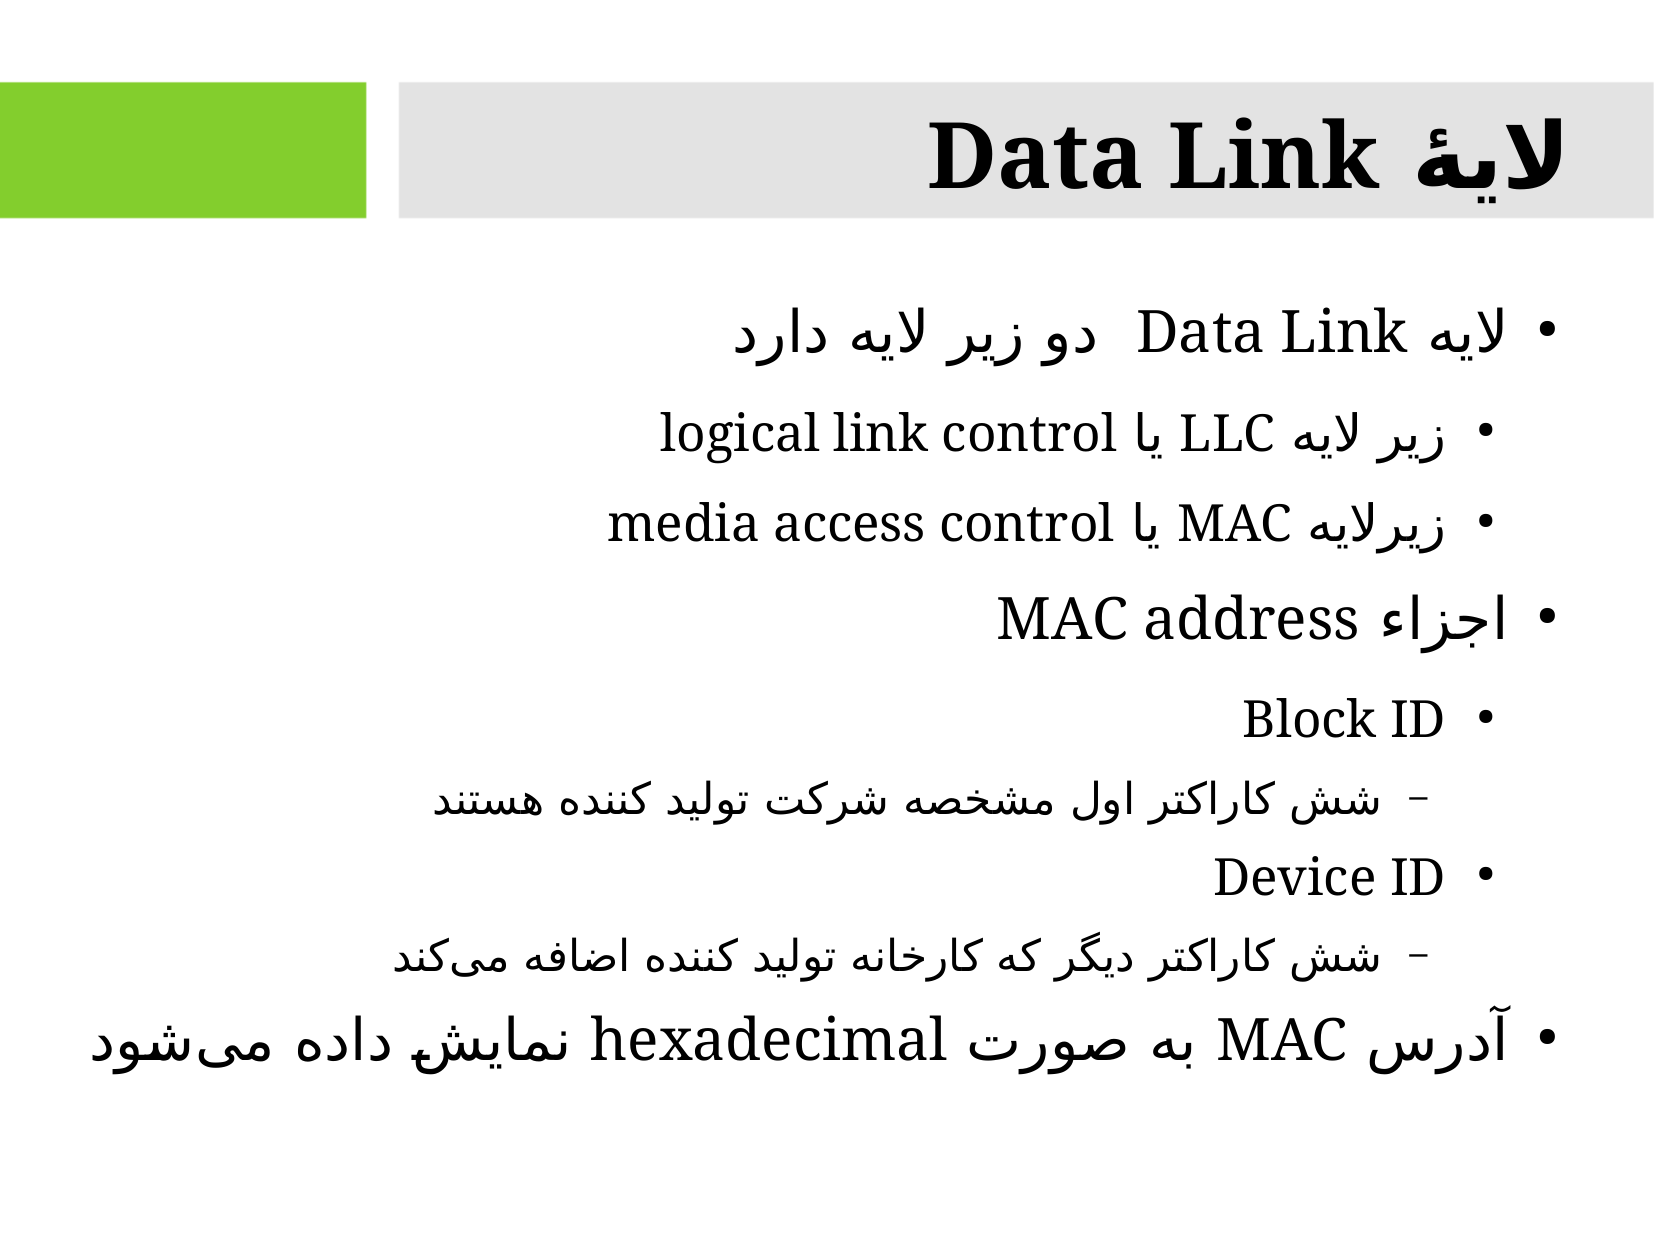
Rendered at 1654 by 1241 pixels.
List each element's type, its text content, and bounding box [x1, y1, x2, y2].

picture [0, 0, 1654, 1241]
list لایه Data Link دو زیر لایه دارد زیر لایه LLC یا logical link control زیرلایه MAC یا media access control اجزاء MAC address Block ID شش کاراکتر اول مشخصه شرکت تولید کننده هستند Device ID شش کاراکتر دیگر که کارخانه تولید کننده اضافه می‌کند آدرس MAC به صورت hexadecimal نمایش داده می‌شود [82, 290, 1571, 1109]
title لایهٔ Data Link [82, 49, 1571, 257]
